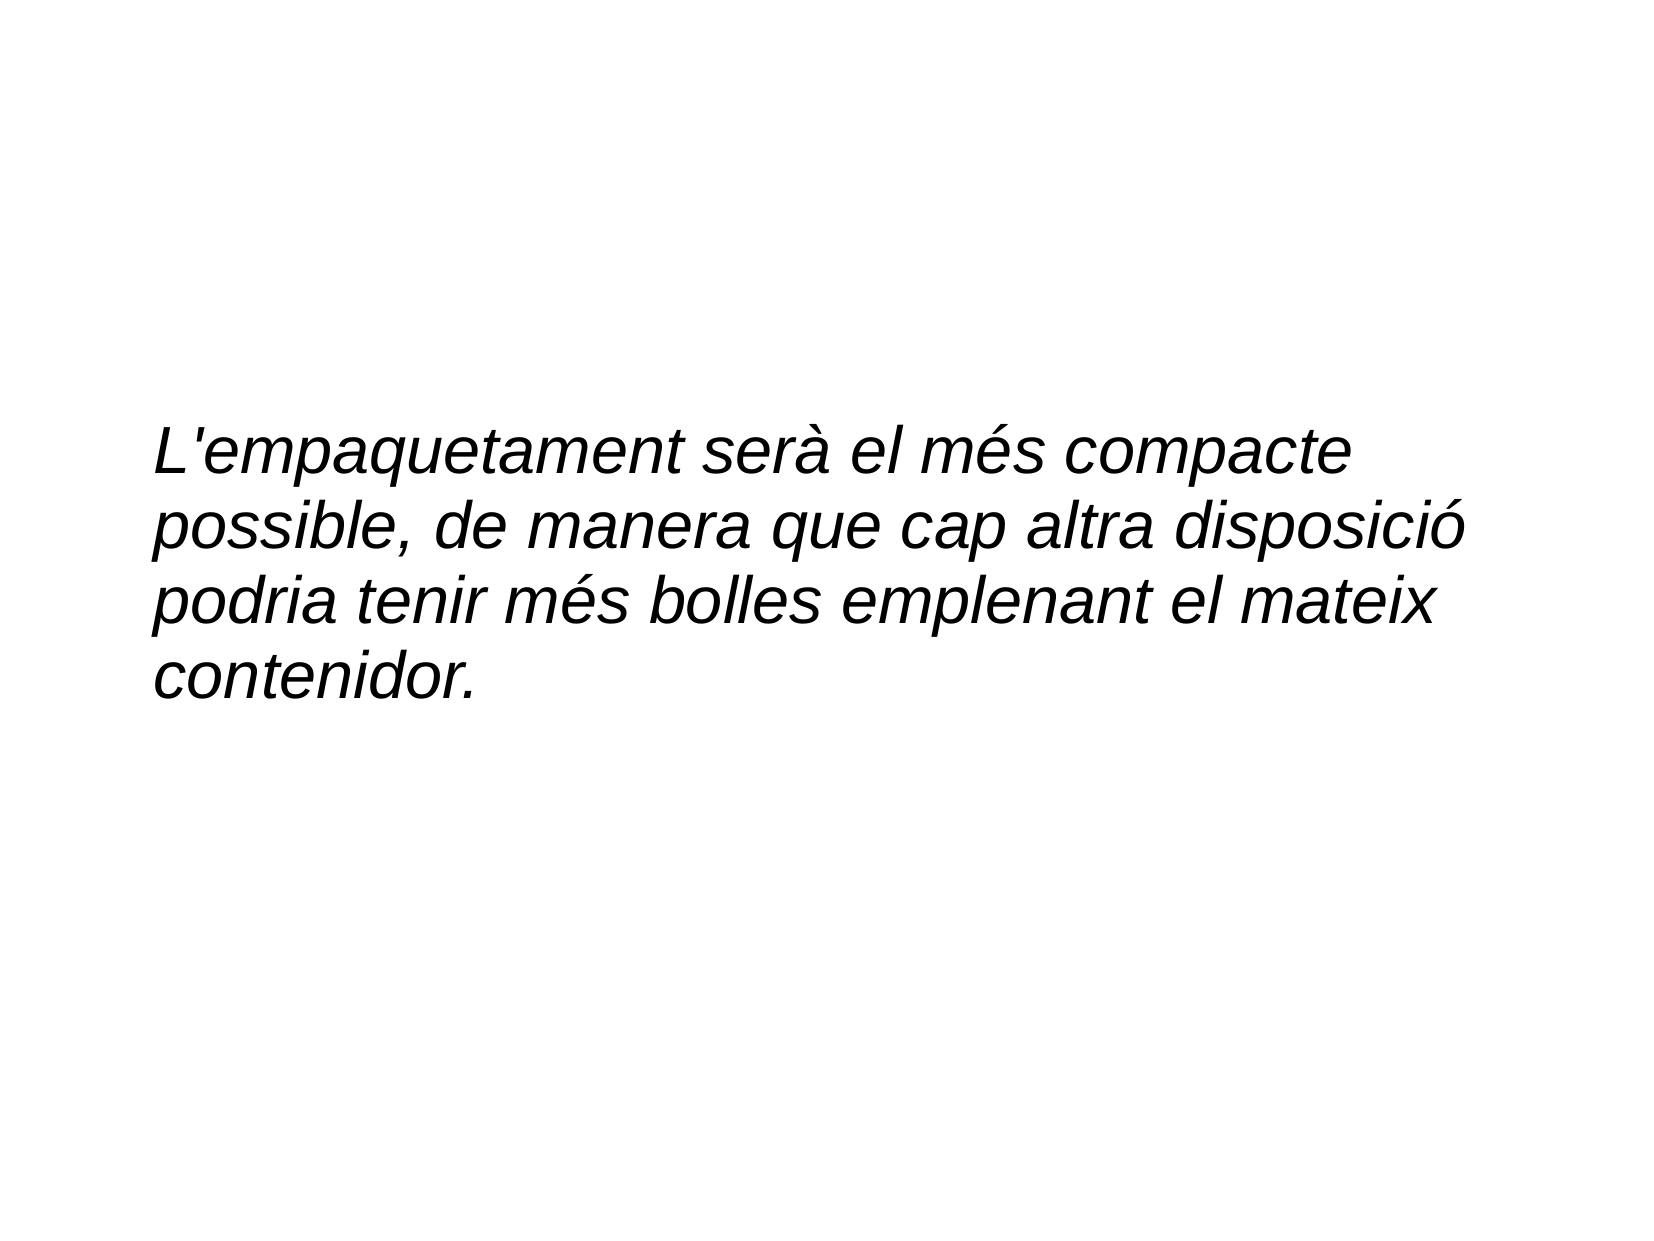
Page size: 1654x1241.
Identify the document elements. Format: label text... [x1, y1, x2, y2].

list L'empaquetament serà el més compacte possible, de manera que cap altra disposició podria tenir més bolles emplenant el mateix contenidor. [82, 413, 1571, 1109]
